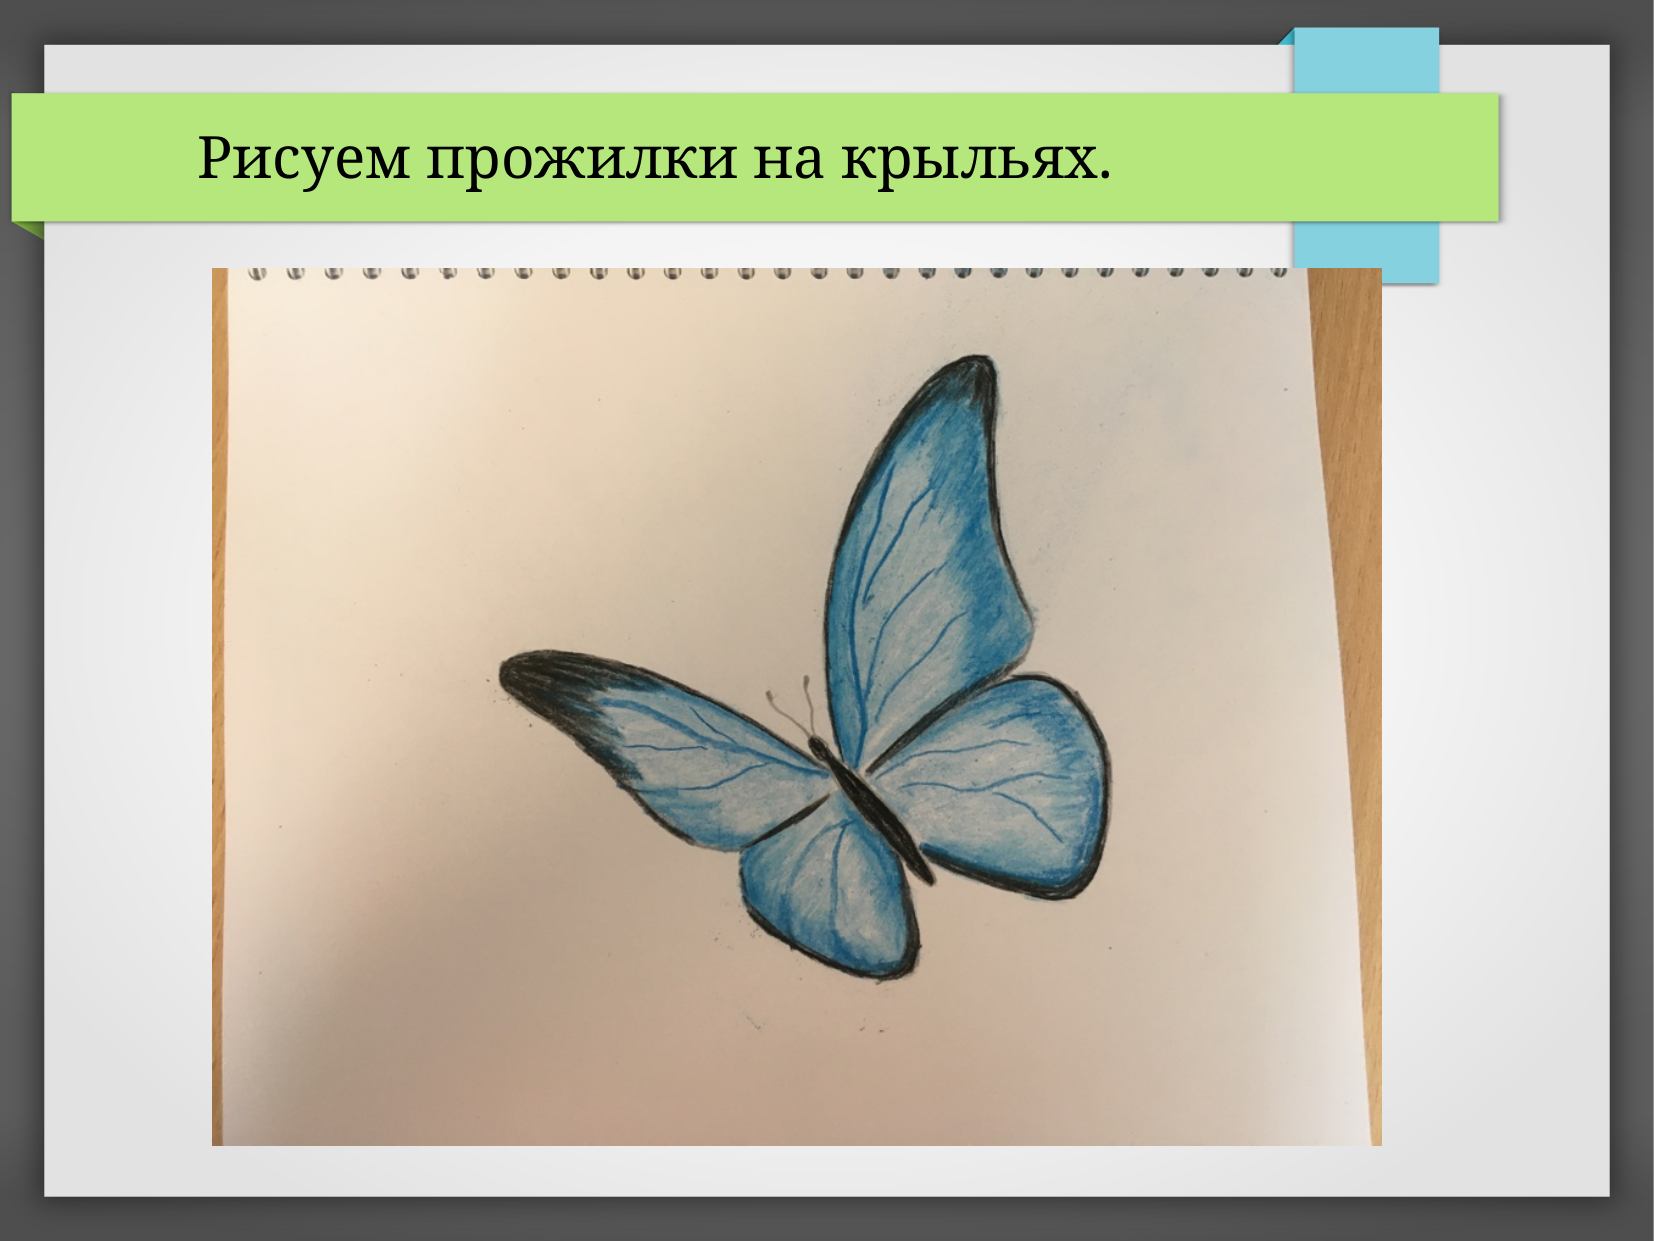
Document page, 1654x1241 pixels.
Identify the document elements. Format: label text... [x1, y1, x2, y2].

picture [0, 0, 1654, 1241]
title Рисуем прожилки на крыльях. [82, 94, 1264, 213]
